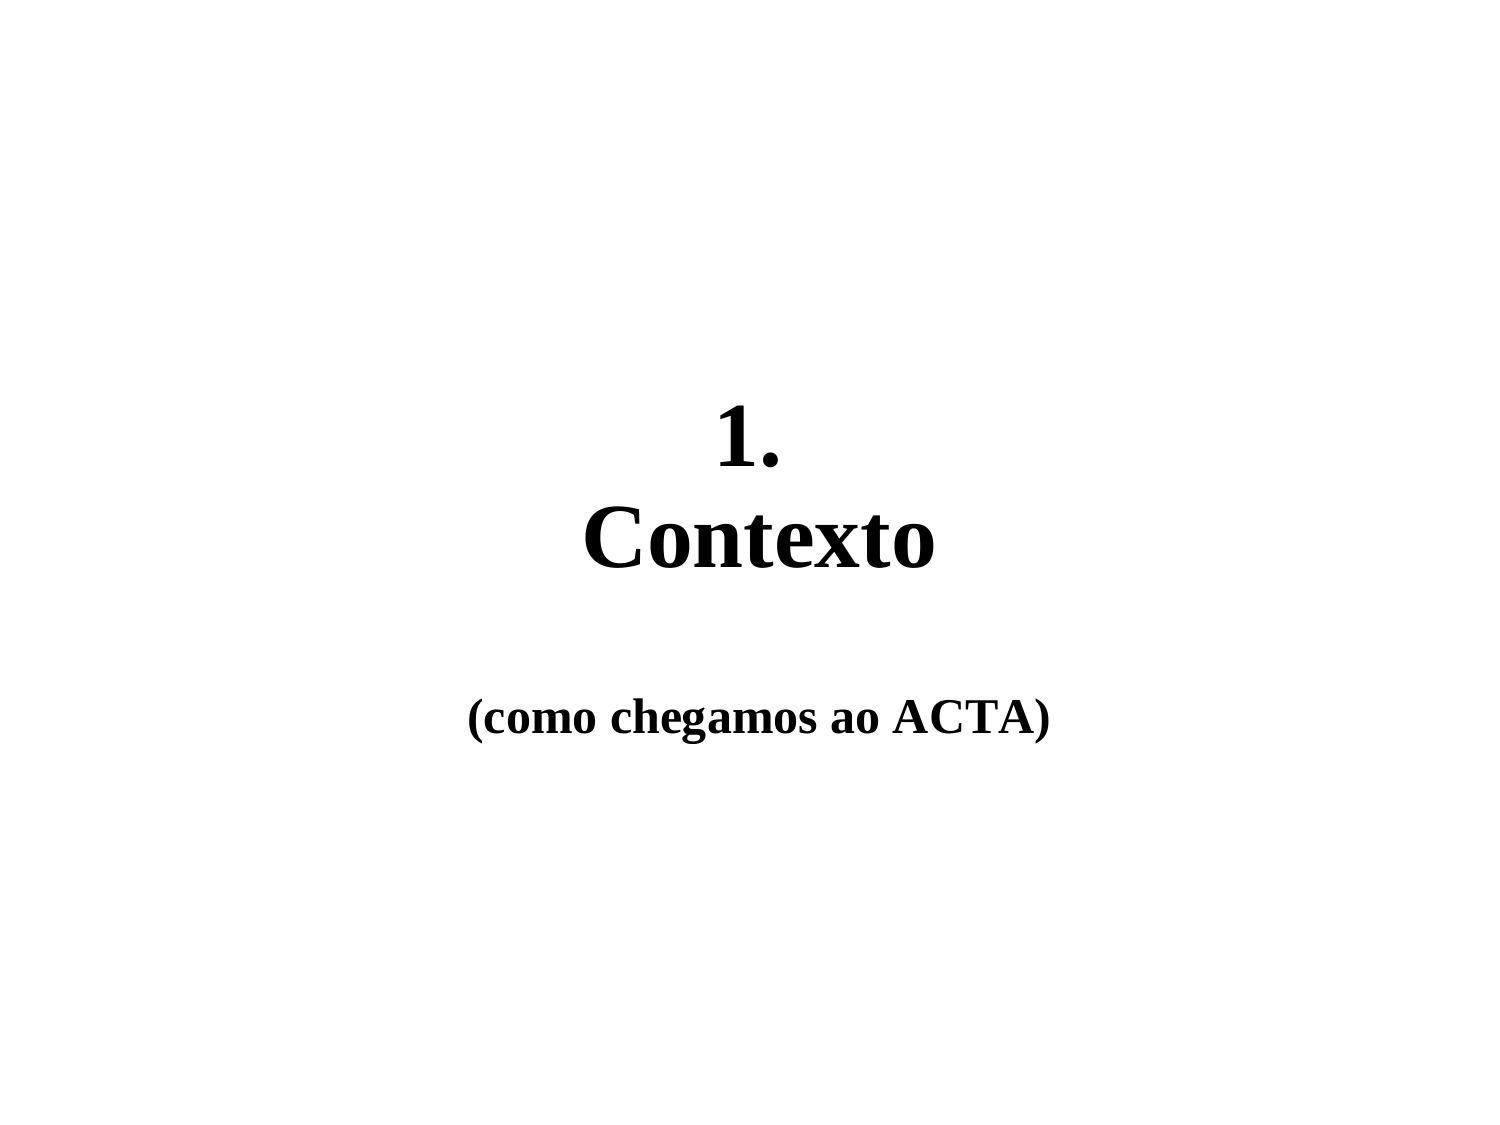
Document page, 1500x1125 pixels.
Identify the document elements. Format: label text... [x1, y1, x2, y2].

title 1. Contexto (como chegamos ao ACTA) [95, 377, 1424, 753]
